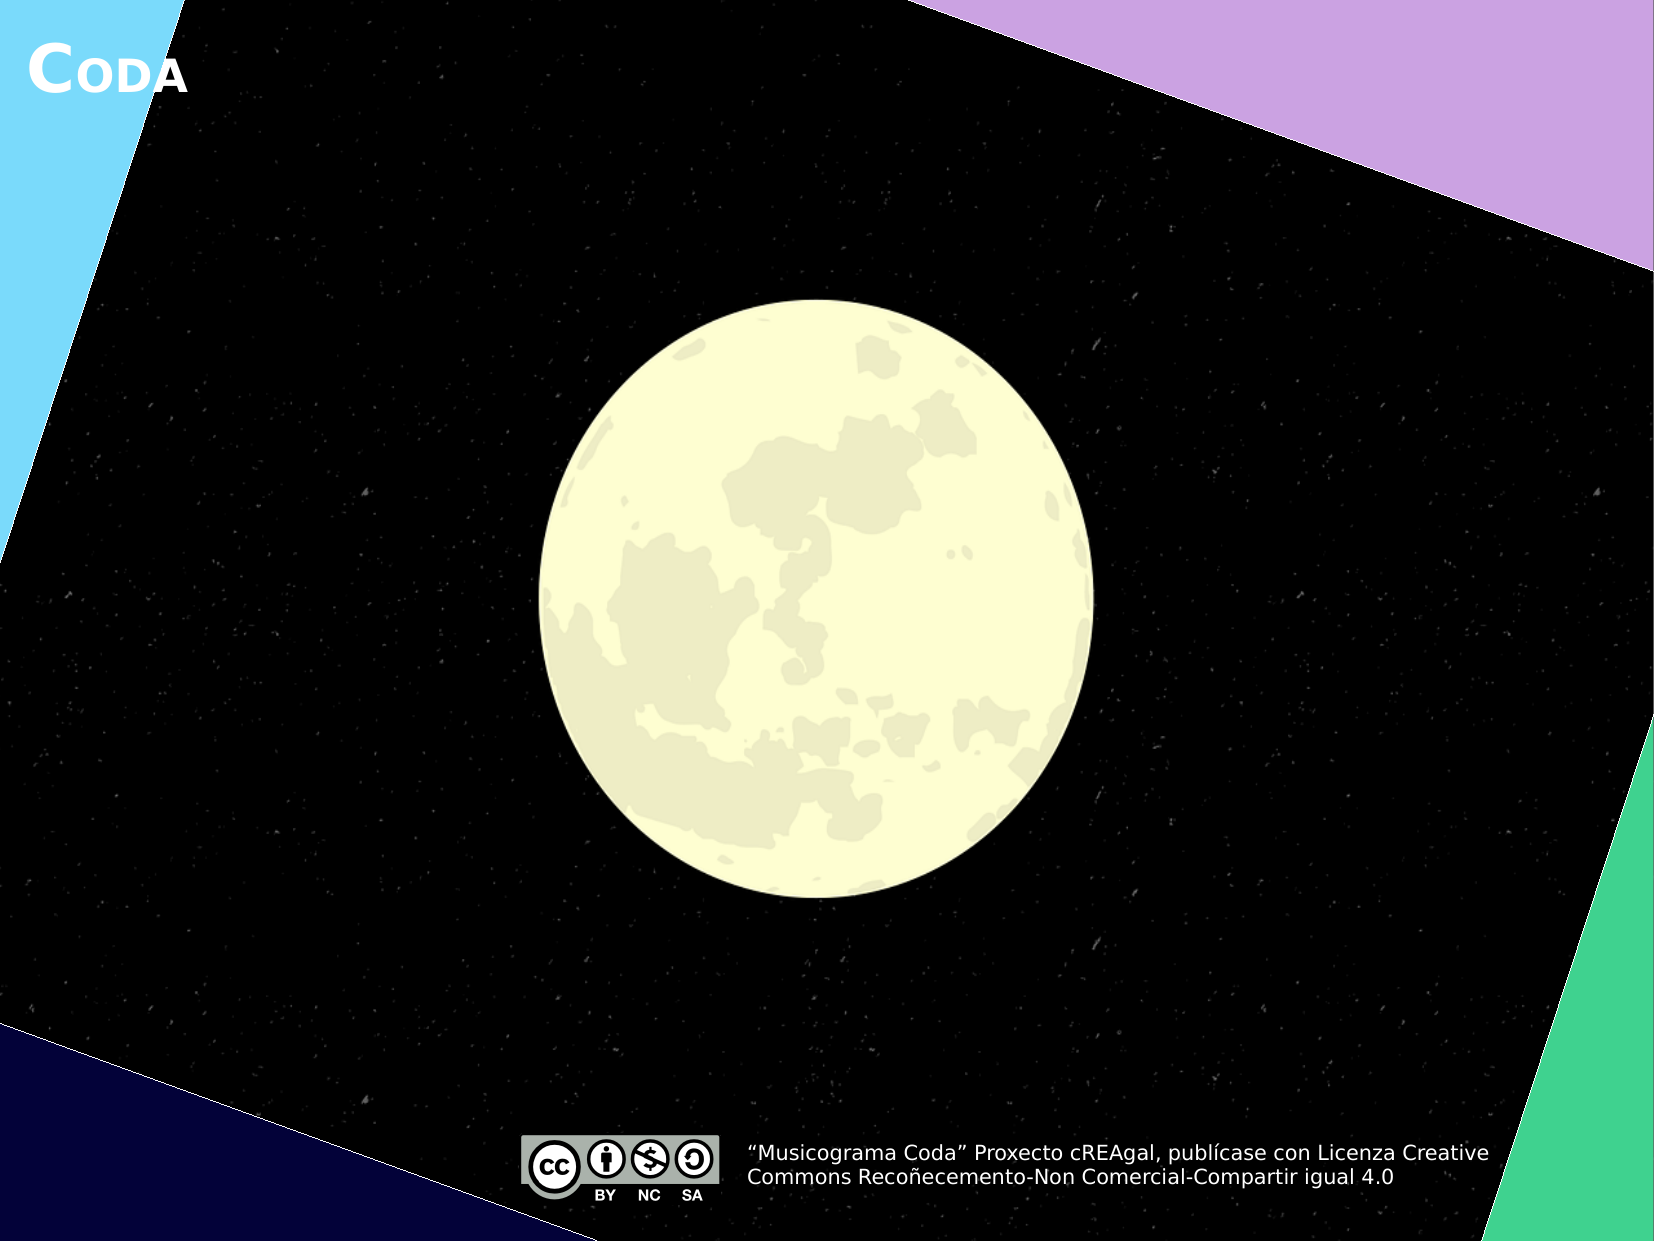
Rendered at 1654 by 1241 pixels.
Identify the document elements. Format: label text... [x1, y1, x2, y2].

text_box [0, 1023, 599, 1241]
picture [0, 0, 1654, 1241]
text_box [908, 0, 1654, 272]
text_box “Musicograma Coda” Proxecto cREAgal, publícase con Licenza Creative Commons Recoñecemento-Non Comercial-Compartir igual 4.0 [732, 1133, 1512, 1236]
text_box [0, 0, 185, 563]
text_box CODA [11, 23, 532, 213]
text_box [1481, 713, 1654, 1241]
